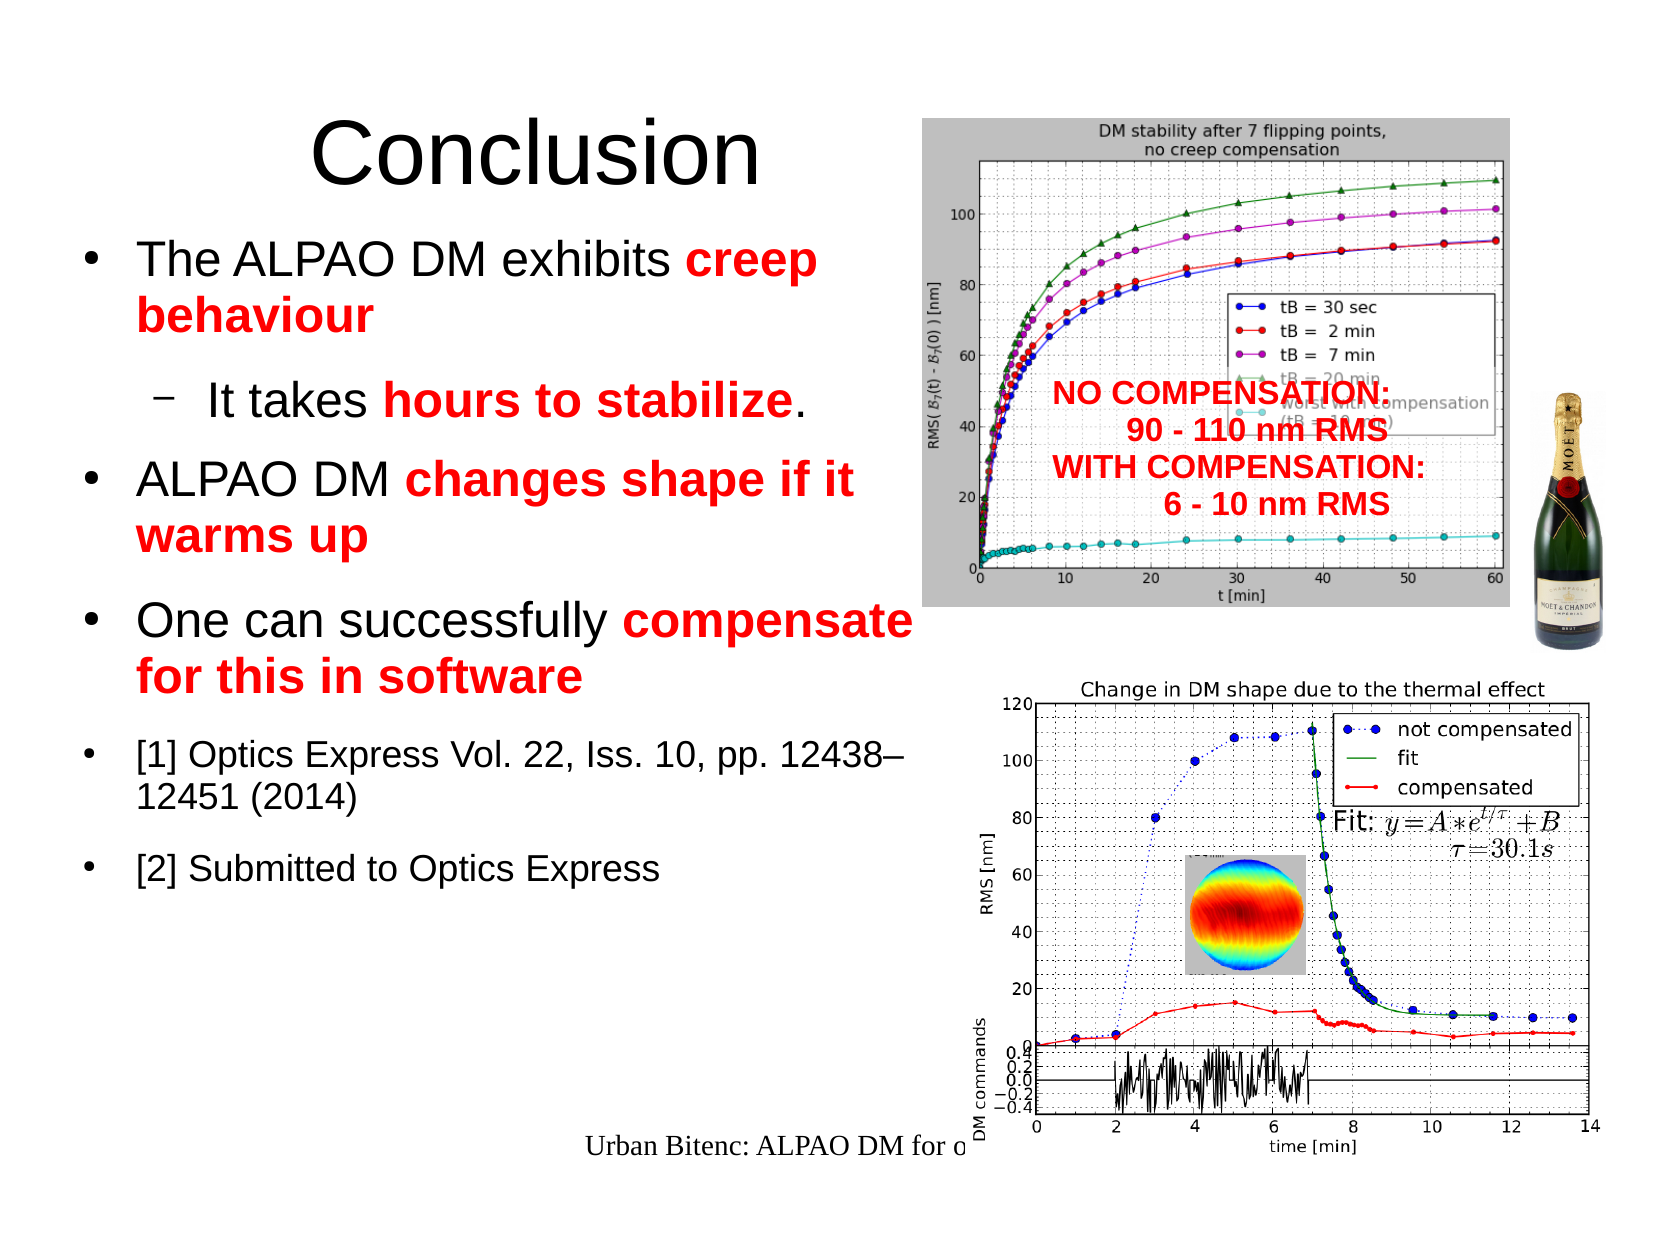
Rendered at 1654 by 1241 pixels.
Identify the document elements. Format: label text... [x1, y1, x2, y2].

picture [922, 118, 1510, 607]
list The ALPAO DM exhibits creep behaviour It takes hours to stabilize. ALPAO DM changes shape if it warms up One can successfully compensate for this in software [1] Optics Express Vol. 22, Iss. 10, pp. 12438–12451 (2014) [2] Submitted to Optics Express [64, 231, 991, 1141]
title Conclusion [82, 49, 991, 231]
picture [965, 674, 1606, 1163]
text_box NO COMPENSATION: 90 - 110 nm RMS WITH COMPENSATION: 6 - 10 nm RMS [1037, 366, 1496, 530]
picture [1530, 391, 1606, 653]
